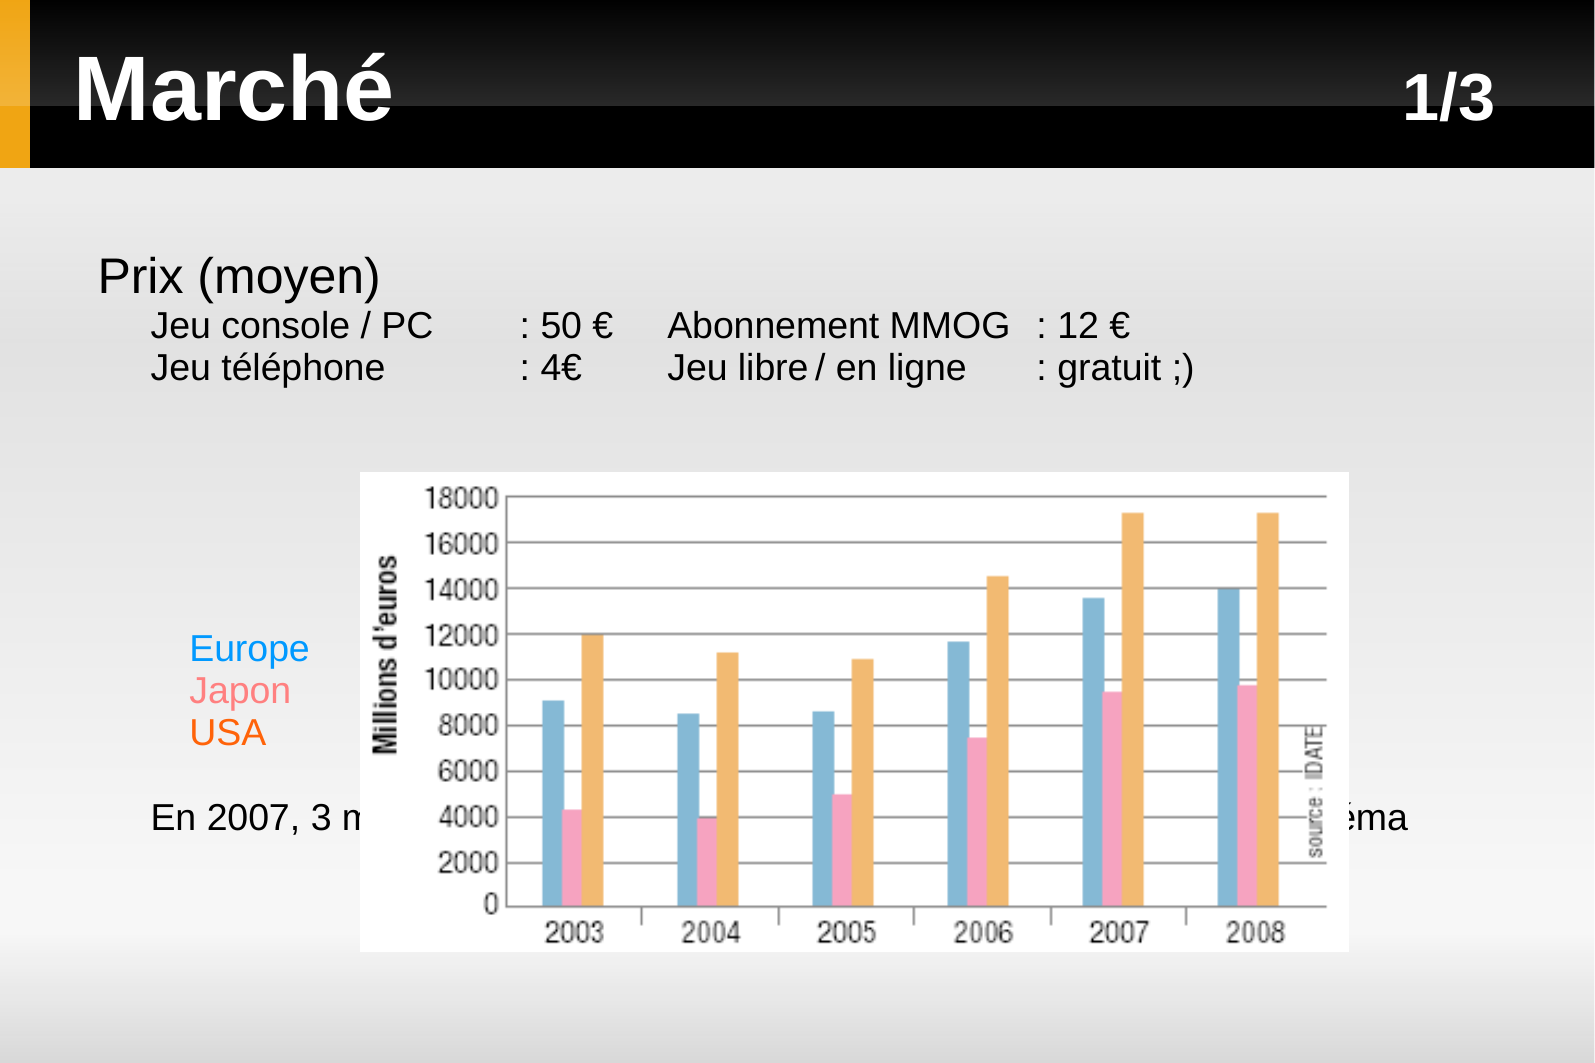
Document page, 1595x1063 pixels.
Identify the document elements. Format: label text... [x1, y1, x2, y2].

text_box Europe Japon USA [174, 620, 325, 803]
title Marché 1/3 [74, 7, 1510, 171]
list Prix (moyen) Jeu console / PC : 50 € Abonnement MMOG : 12 € Jeu téléphone : 4€ Jeu libre / en ligne : gratuit ;) En 2007, 3 milliards pour la musique numérique, 25 milliards pour le cinéma [79, 248, 1515, 1022]
picture [0, 0, 1595, 1063]
